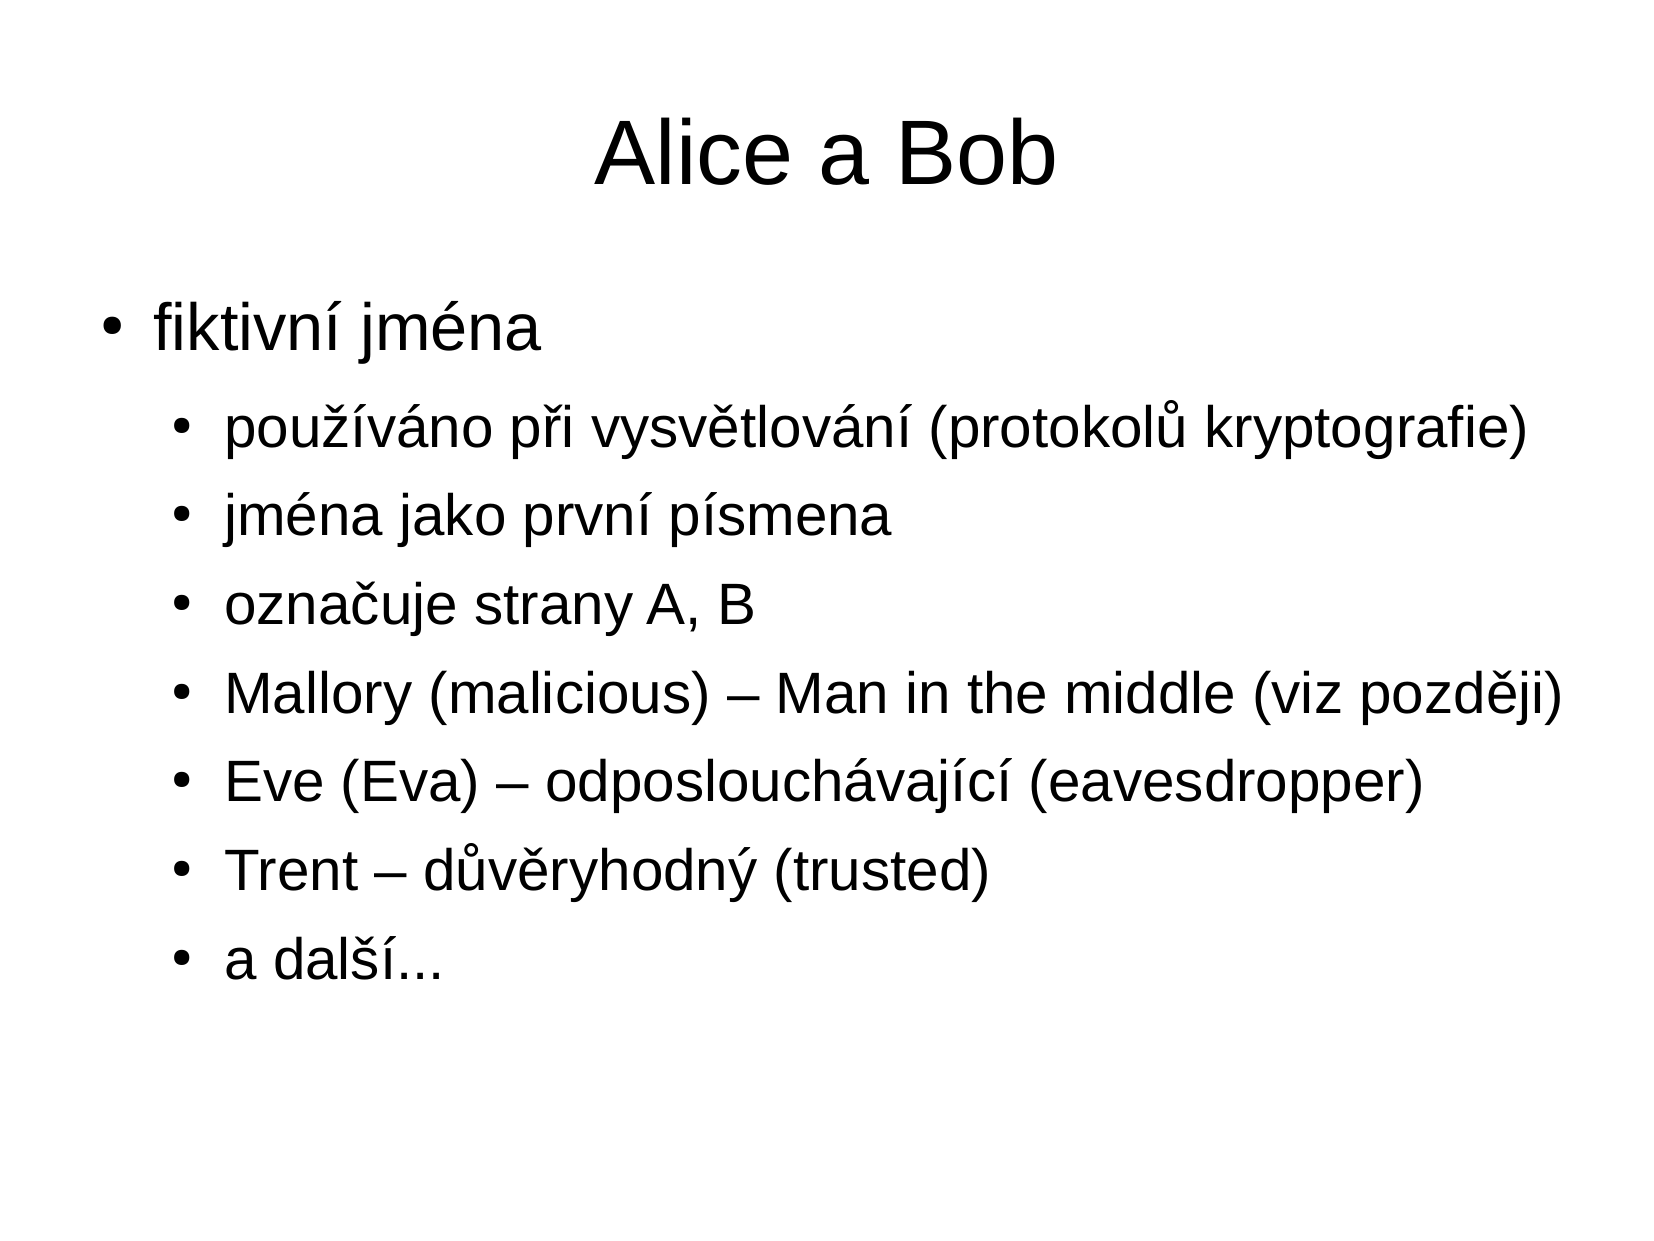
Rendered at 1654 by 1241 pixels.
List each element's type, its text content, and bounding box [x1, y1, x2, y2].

list fiktivní jména používáno při vysvětlování (protokolů kryptografie) jména jako první písmena označuje strany A, B Mallory (malicious) – Man in the middle (viz později) Eve (Eva) – odposlouchávající (eavesdropper) Trent – důvěryhodný (trusted) a další... [82, 290, 1571, 1094]
title Alice a Bob [82, 56, 1571, 250]
